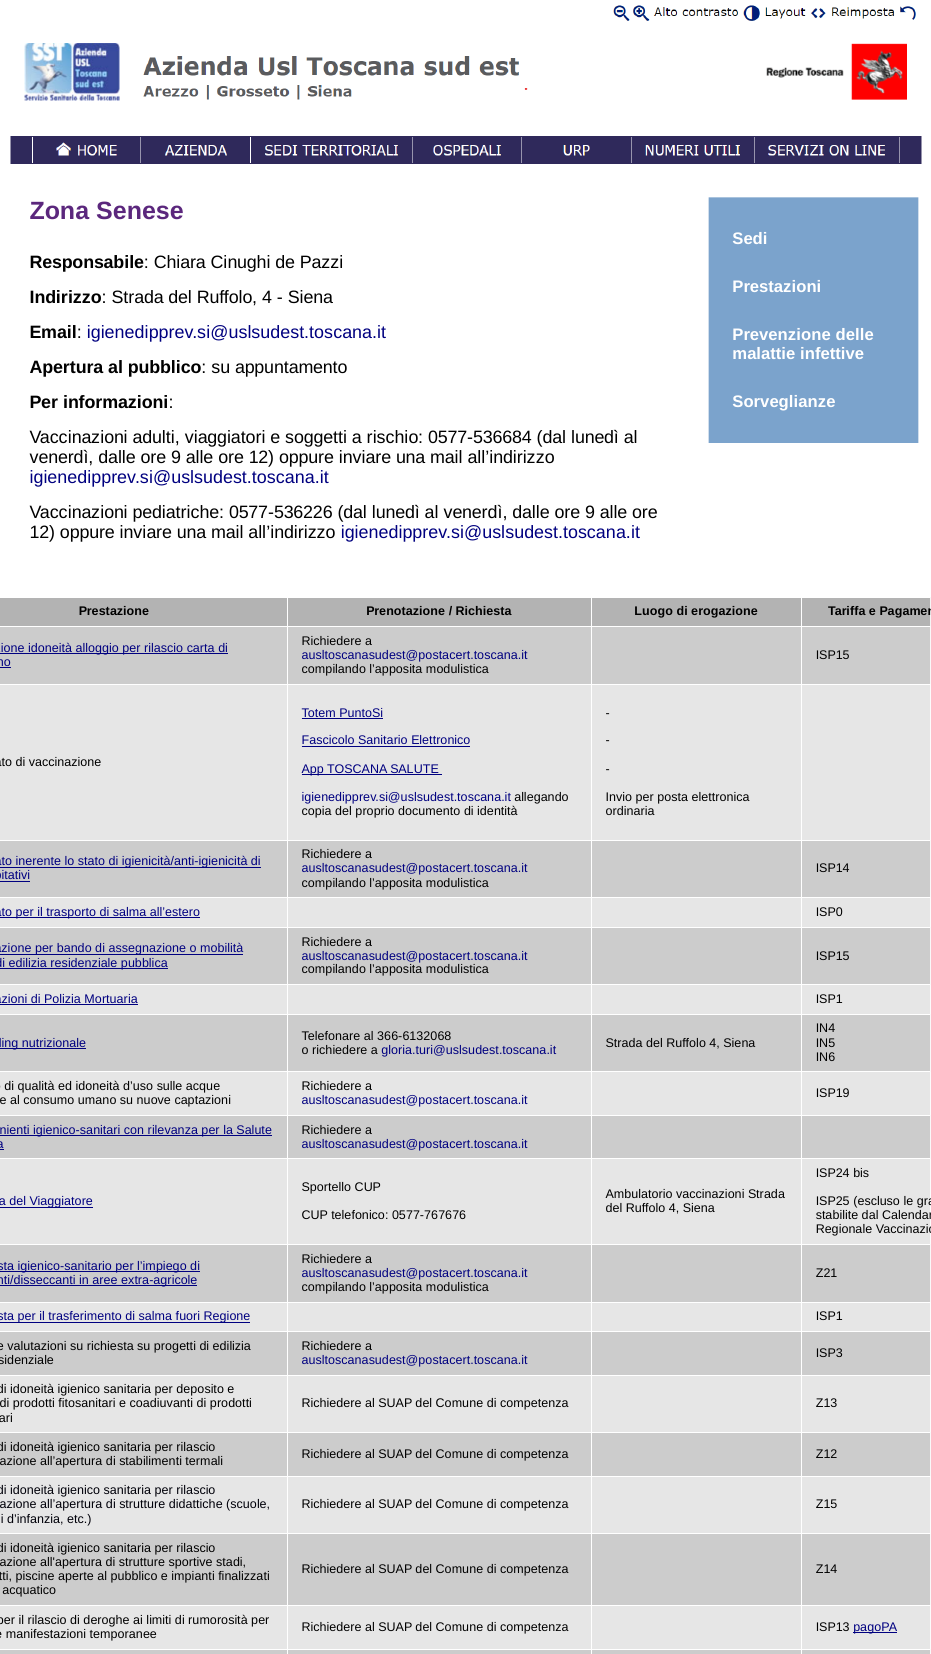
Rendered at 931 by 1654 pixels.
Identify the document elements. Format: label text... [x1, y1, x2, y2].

table_cell Nulla Osta igienico-sanitario per l’impiego di diserbanti/disseccanti in aree extra-agricole [0, 1245, 287, 1302]
table_cell [592, 1072, 801, 1115]
table_cell Counseling nutrizionale [0, 1015, 287, 1071]
table_cell [288, 1303, 591, 1331]
table_cell Richiedere al SUAP del Comune di competenza [288, 1477, 591, 1533]
table_cell [592, 627, 801, 684]
table_cell Richiedere al SUAP del Comune di competenza [288, 1606, 591, 1649]
table_cell Parere e valutazioni su richiesta su progetti di edilizia civile residenziale [0, 1332, 287, 1375]
table_cell ISP3 [802, 1332, 931, 1375]
table_cell ISP13 pagoPA [802, 1606, 931, 1649]
table_cell ISP15 [802, 627, 931, 684]
table_cell Richiedere al SUAP del Comune di competenza [288, 1534, 591, 1605]
table_cell Parere di idoneità igienico sanitaria per rilascio autorizzazione all’apertura di stabilimenti termali [0, 1433, 287, 1476]
table_cell Richiedere al SUAP del Comune di competenza [288, 1433, 591, 1476]
table_cell Z5 Z5bis [802, 1650, 931, 1654]
table_cell Medicina del Viaggiatore [0, 1159, 287, 1244]
table_cell [592, 1116, 801, 1158]
table_cell [592, 1245, 801, 1302]
table_cell Certificazione per bando di assegnazione o mobilità alloggi di edilizia residenziale pubblica [0, 928, 287, 984]
table_cell [288, 985, 591, 1014]
table_cell ISP14 [802, 841, 931, 897]
table_cell [592, 898, 801, 927]
table_cell Richiedere a ausltoscanasudest@postacert.toscana.it [288, 1332, 591, 1375]
table_cell Certificazioni di Polizia Mortuaria [0, 985, 287, 1014]
table_cell [592, 841, 801, 897]
table_cell Giudizio di qualità ed idoneità d’uso sulle acque destinate al consumo umano su nuove captazioni [0, 1072, 287, 1115]
table_header Prenotazione / Richiesta [288, 598, 591, 626]
table_cell [592, 1332, 801, 1375]
table_cell [592, 985, 801, 1014]
table_cell ISP1 [802, 985, 931, 1014]
table_cell Richiedere al SUAP del Comune di competenza [288, 1376, 591, 1432]
table_cell Ambulatorio vaccinazioni Strada del Ruffolo 4, Siena [592, 1159, 801, 1244]
table_cell Z12 [802, 1433, 931, 1476]
table_cell [592, 1433, 801, 1476]
table_cell [592, 1477, 801, 1533]
table_cell Z13 [802, 1376, 931, 1432]
table_cell Richiedere a ausltoscanasudest@postacert.toscana.it [288, 1072, 591, 1115]
table_cell IN4 IN5 IN6 [802, 1015, 931, 1071]
table_cell Richiedere a ausltoscanasudest@postacert.toscana.it [288, 1116, 591, 1158]
table_cell Parere di idoneità igienico sanitaria per rilascio autorizzazione all'apertura di strutture sportive stadi, palazzetti, piscine aperte al pubblico e impianti finalizzati al gioco acquatico [0, 1534, 287, 1605]
table_cell Inconvenienti igienico-sanitari con rilevanza per la Salute Pubblica [0, 1116, 287, 1158]
table_cell [592, 1534, 801, 1605]
table_cell Parere per il rilascio di deroghe ai limiti di rumorosità per attività e manifestazioni temporanee [0, 1606, 287, 1649]
table_cell [592, 1376, 801, 1432]
table_cell Nulla Osta per il trasferimento di salma fuori Regione [0, 1303, 287, 1331]
table_cell Richiedere al SUAP del Comune di competenza [288, 1650, 591, 1654]
table_cell Richiedere a ausltoscanasudest@postacert.toscana.it compilando l’apposita modulistica [288, 1245, 591, 1302]
table_cell ISP19 [802, 1072, 931, 1115]
table_cell ISP1 [802, 1303, 931, 1331]
table_header Luogo di erogazione [592, 598, 801, 626]
list Sedi Prestazioni Prevenzione delle malattie infettive Sorveglianze [708, 197, 919, 443]
table_cell Totem PuntoSi Fascicolo Sanitario Elettronico App TOSCANA SALUTE igienedipprev.si@uslsudest.toscana.it allegando copia del proprio documento di identità [288, 685, 591, 840]
table_cell [288, 898, 591, 927]
table_cell Sportello CUP CUP telefonico: 0577-767676 [288, 1159, 591, 1244]
table_cell Richiedere a ausltoscanasudest@postacert.toscana.it compilando l’apposita modulistica [288, 928, 591, 984]
list Zona Senese Responsabile: Chiara Cinughi de Pazzi Indirizzo: Strada del Ruffolo, 4 - Siena Email: igienedipprev.si@uslsudest.toscana.it Apertura al pubblico: su appuntamento Per informazioni: Vaccinazioni adulti, viaggiatori e soggetti a rischio: 0577-536684 (dal lunedì al venerdì, dalle ore 9 alle ore 12) oppure inviare una mail all’indirizzo igienedipprev.si@uslsudest.toscana.it Vaccinazioni pediatriche: 0577-536226 (dal lunedì al venerdì, dalle ore 9 alle ore 12) oppure inviare una mail all’indirizzo igienedipprev.si@uslsudest.toscana.it [29, 196, 680, 562]
table_cell Certificato di vaccinazione [0, 685, 287, 840]
table_cell Richiedere a ausltoscanasudest@postacert.toscana.it compilando l’apposita modulistica [288, 627, 591, 684]
table_cell [592, 1650, 801, 1654]
table_cell [802, 685, 931, 840]
table_cell Attestazione idoneità alloggio per rilascio carta di soggiorno [0, 627, 287, 684]
table_cell Z15 [802, 1477, 931, 1533]
table_header Prestazione [0, 598, 287, 626]
table_cell Z14 [802, 1534, 931, 1605]
table_cell Certificato inerente lo stato di igienicità/anti-igienicità di locali abitativi [0, 841, 287, 897]
table_cell - - - Invio per posta elettronica ordinaria [592, 685, 801, 840]
table_cell Z21 [802, 1245, 931, 1302]
table_cell Certificato per il trasporto di salma all’estero [0, 898, 287, 927]
table_cell ISP15 [802, 928, 931, 984]
picture [0, 0, 931, 172]
table_cell ISP0 [802, 898, 931, 927]
table_cell ISP24 bis ISP25 (escluso le gratuite stabilite dal Calendario Regionale Vaccinazioni) [802, 1159, 931, 1244]
table_cell [592, 1303, 801, 1331]
table_cell [802, 1116, 931, 1158]
table_cell Richiedere a ausltoscanasudest@postacert.toscana.it compilando l’apposita modulistica [288, 841, 591, 897]
table_cell Parere di idoneità igienico sanitaria per deposito e vendita di prodotti fitosanitari e coadiuvanti di prodotti fitosanitari [0, 1376, 287, 1432]
table_cell [592, 928, 801, 984]
table_cell Strada del Ruffolo 4, Siena [592, 1015, 801, 1071]
table_cell Telefonare al 366-6132068 o richiedere a gloria.turi@uslsudest.toscana.it [288, 1015, 591, 1071]
table_header Tariffa e Pagamento [802, 598, 931, 626]
table_cell [592, 1606, 801, 1649]
table_cell Parere di idoneità igienico sanitaria per rilascio autorizzazione all’apertura di strutture didattiche (scuole, asili, nidi d’infanzia, etc.) [0, 1477, 287, 1533]
